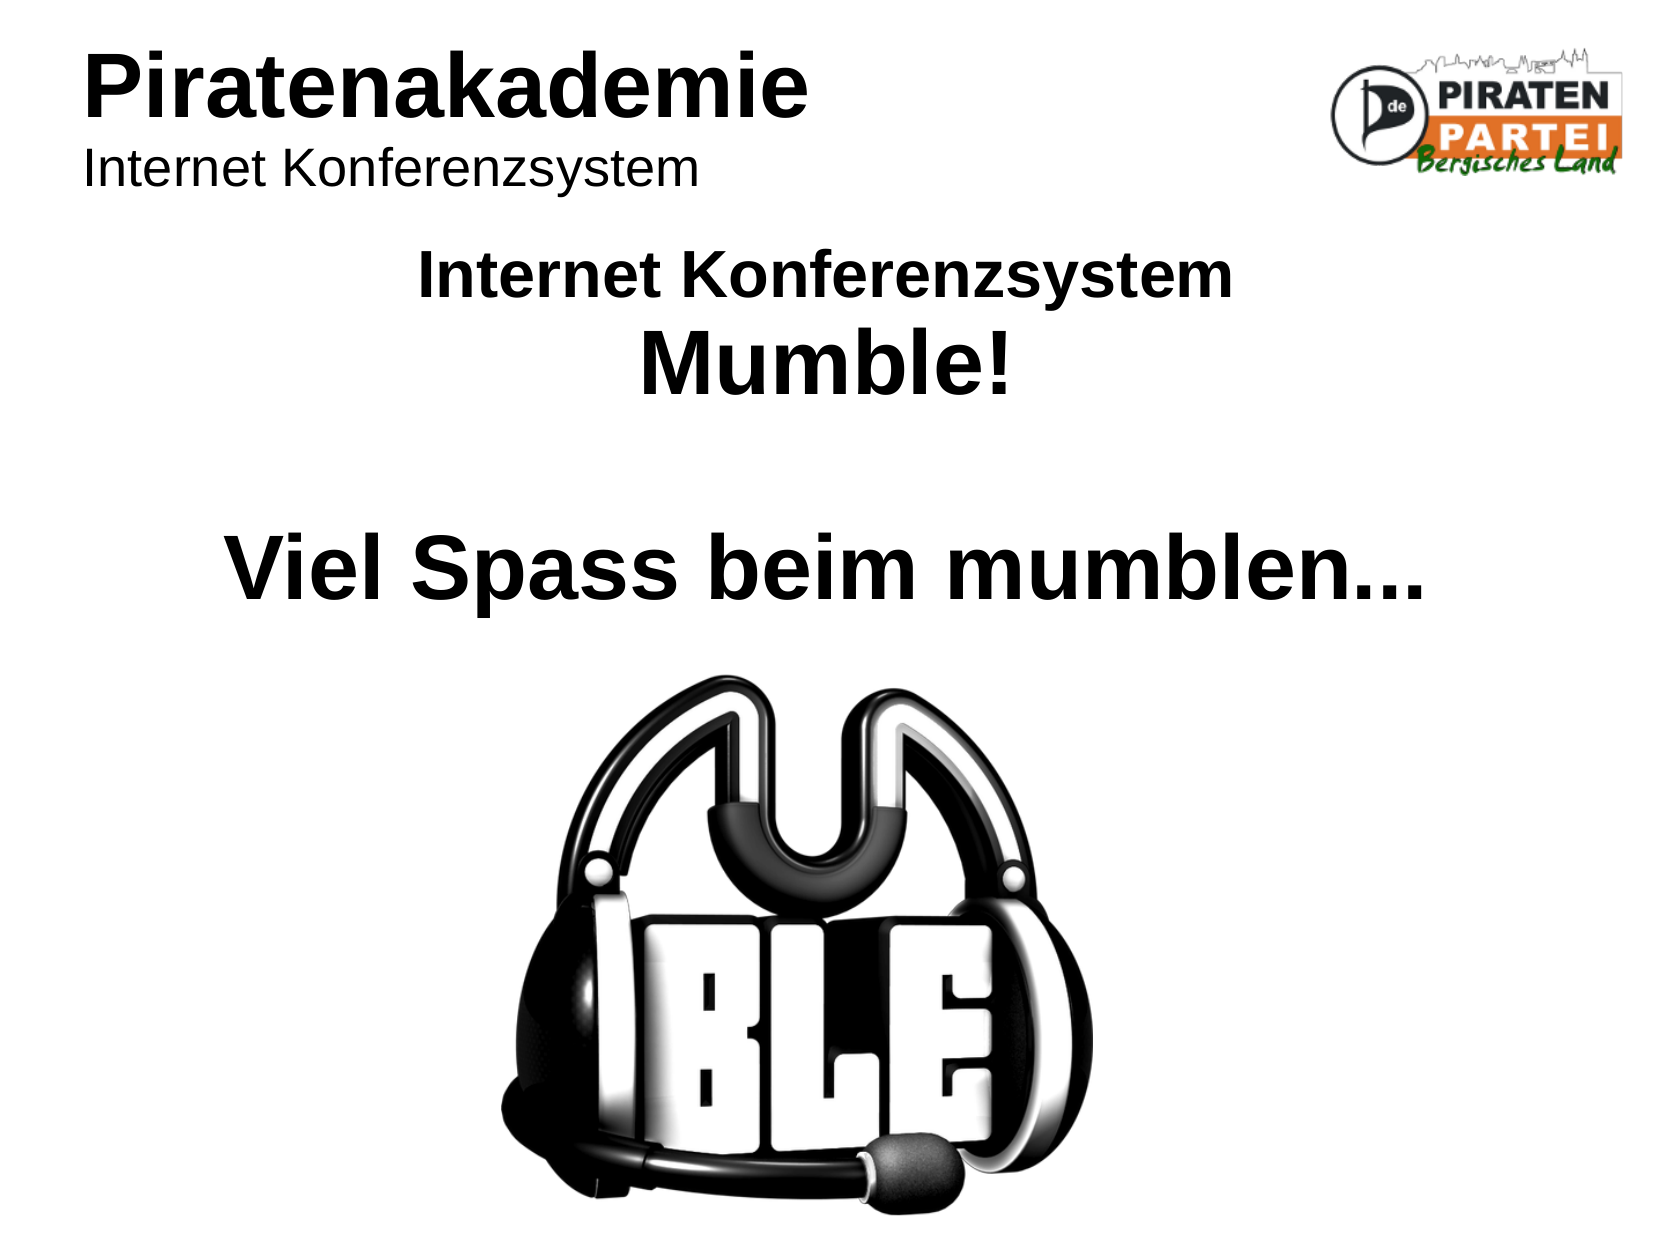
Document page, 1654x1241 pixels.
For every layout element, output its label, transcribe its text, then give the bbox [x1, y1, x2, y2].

picture [1328, 47, 1625, 176]
picture [501, 649, 1093, 1241]
title Piratenakademie Internet Konferenzsystem [82, 34, 1571, 198]
subtitle Internet Konferenzsystem Mumble! Viel Spass beim mumblen... [82, 206, 1571, 650]
